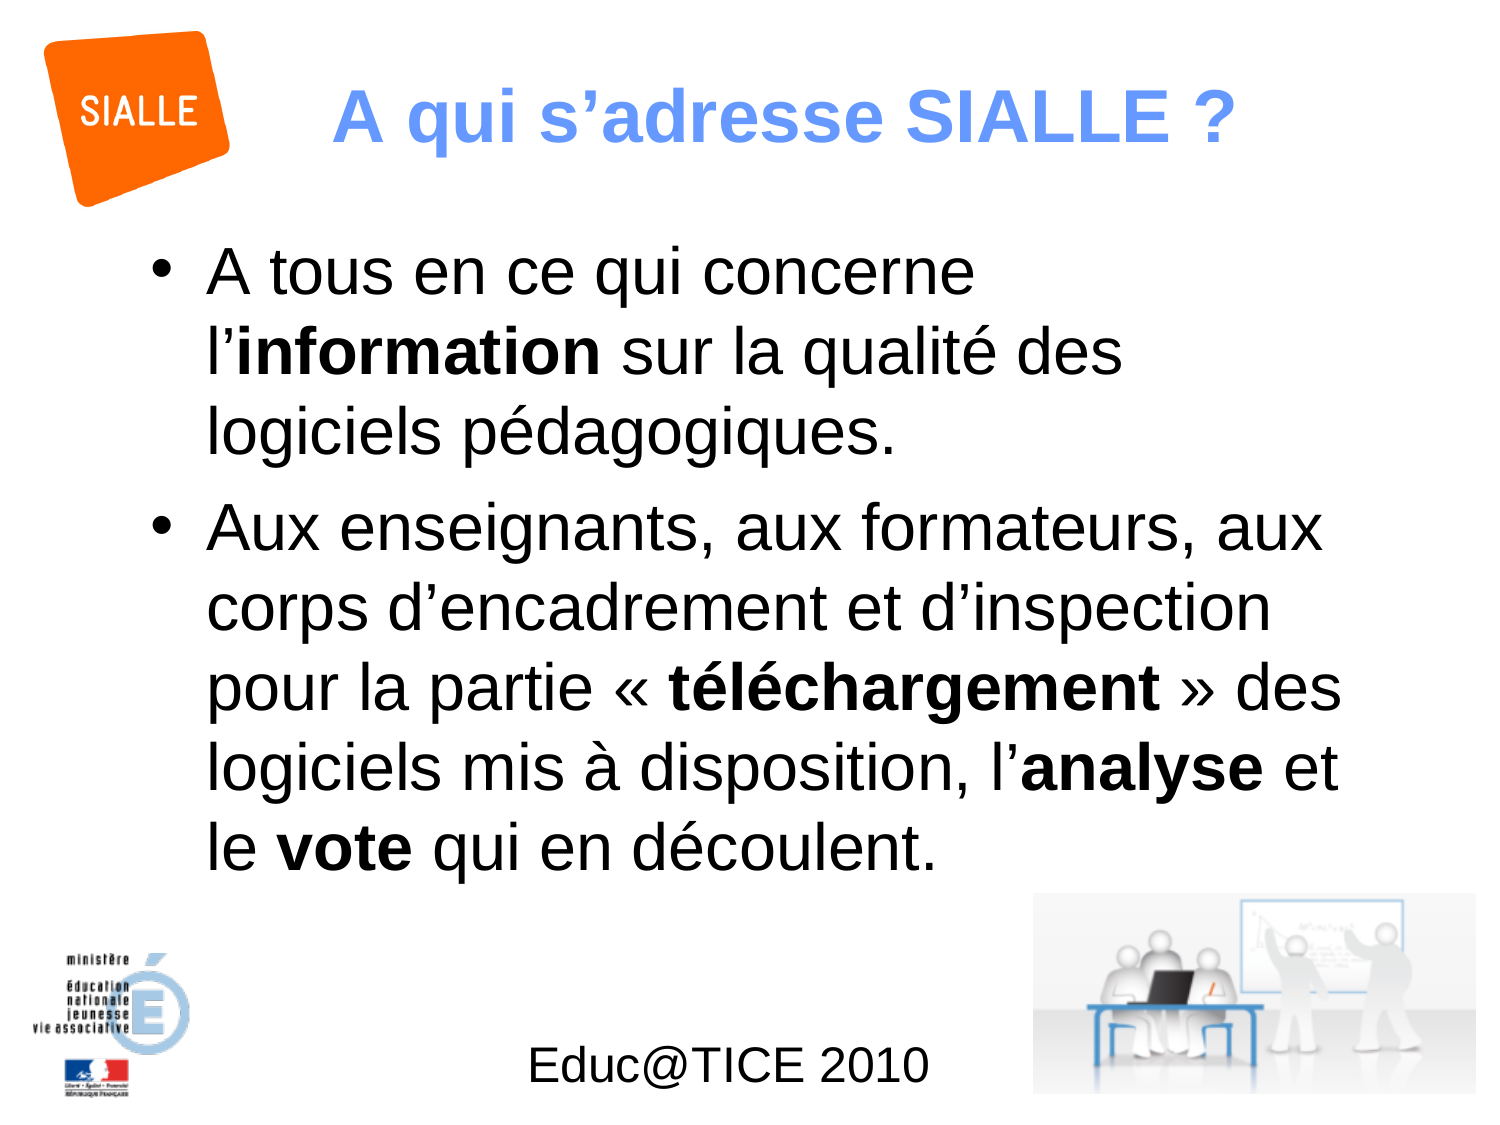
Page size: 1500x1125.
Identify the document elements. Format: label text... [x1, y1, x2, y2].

picture [1033, 893, 1476, 1094]
title A qui s’adresse SIALLE ? [147, 18, 1423, 207]
list A tous en ce qui concerne l’information sur la qualité des logiciels pédagogiques. Aux enseignants, aux formateurs, aux corps d’encadrement et d’inspection pour la partie « téléchargement » des logiciels mis à disposition, l’analyse et le vote qui en découlent. [135, 220, 1361, 989]
picture [29, 953, 195, 1098]
picture [41, 30, 231, 211]
